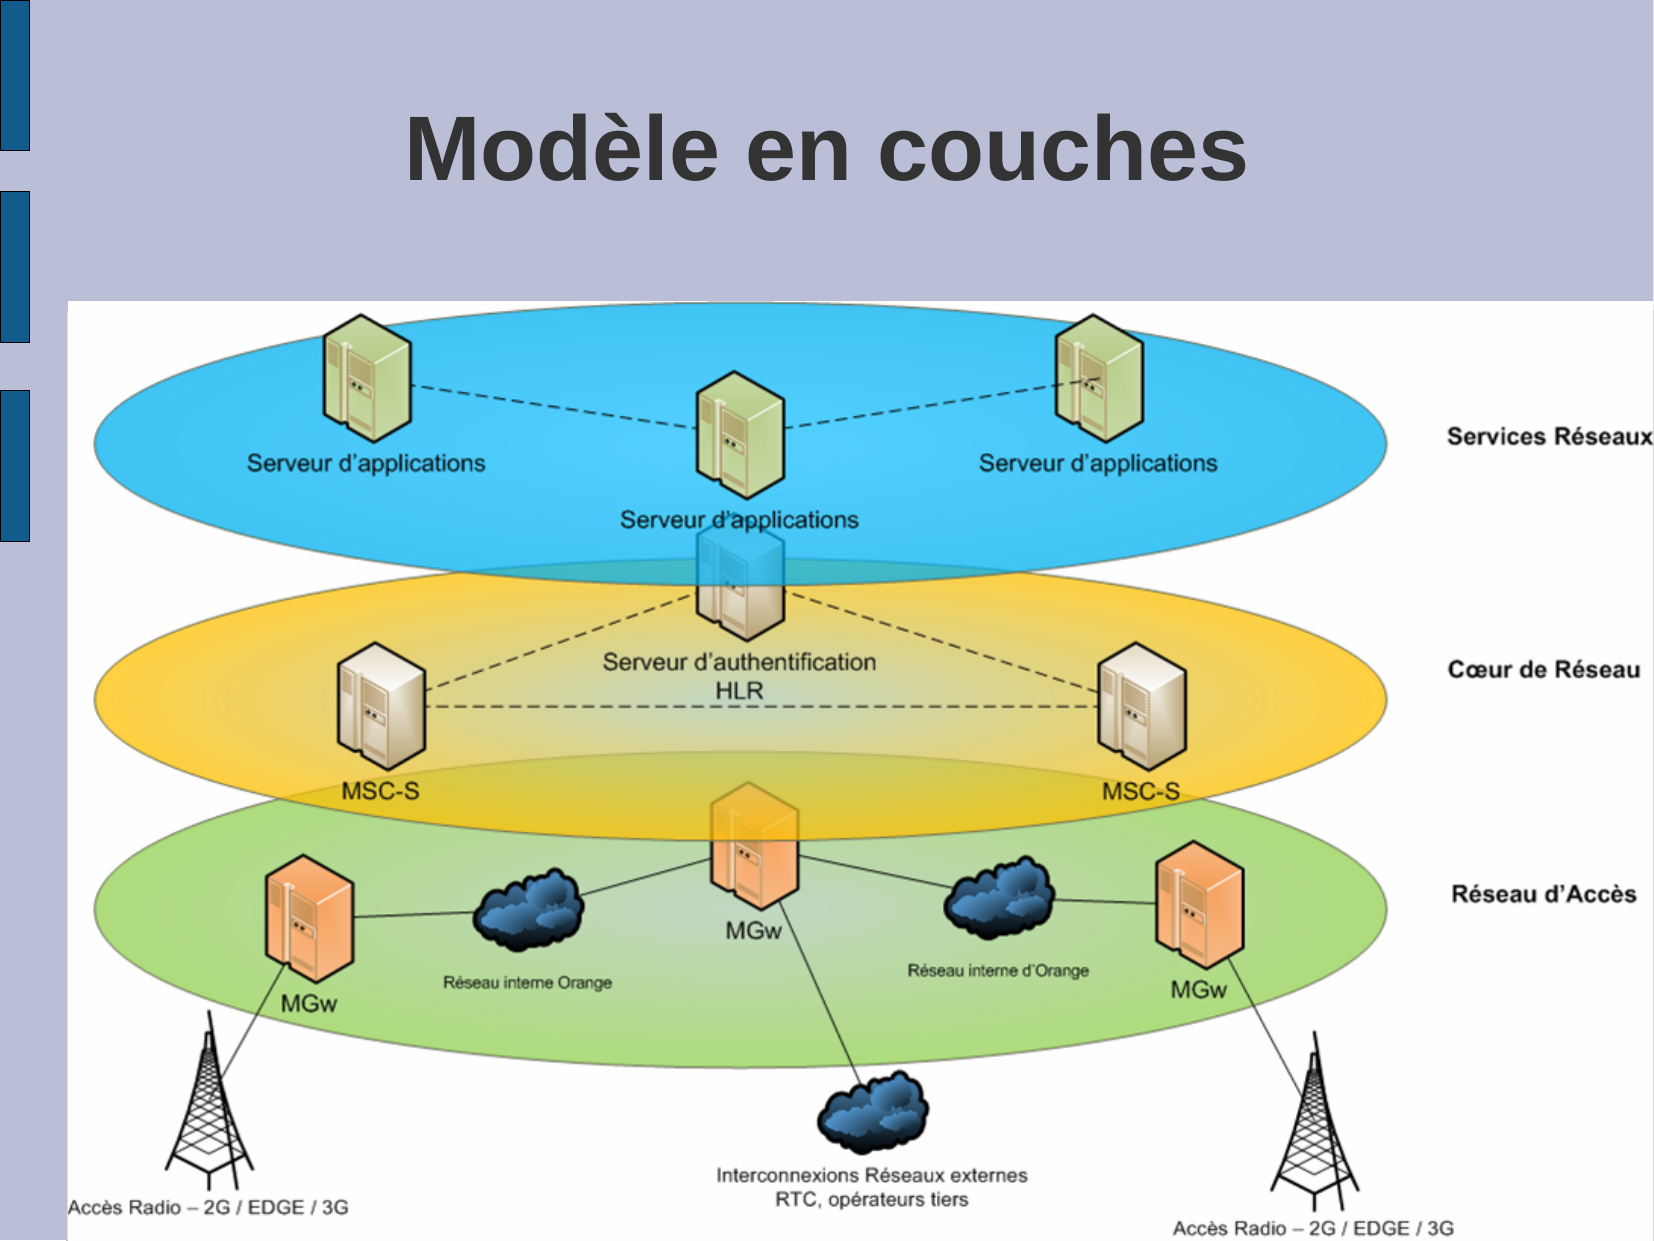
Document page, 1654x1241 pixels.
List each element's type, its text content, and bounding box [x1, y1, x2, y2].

picture [68, 301, 1654, 1241]
title Modèle en couches [121, 91, 1534, 207]
